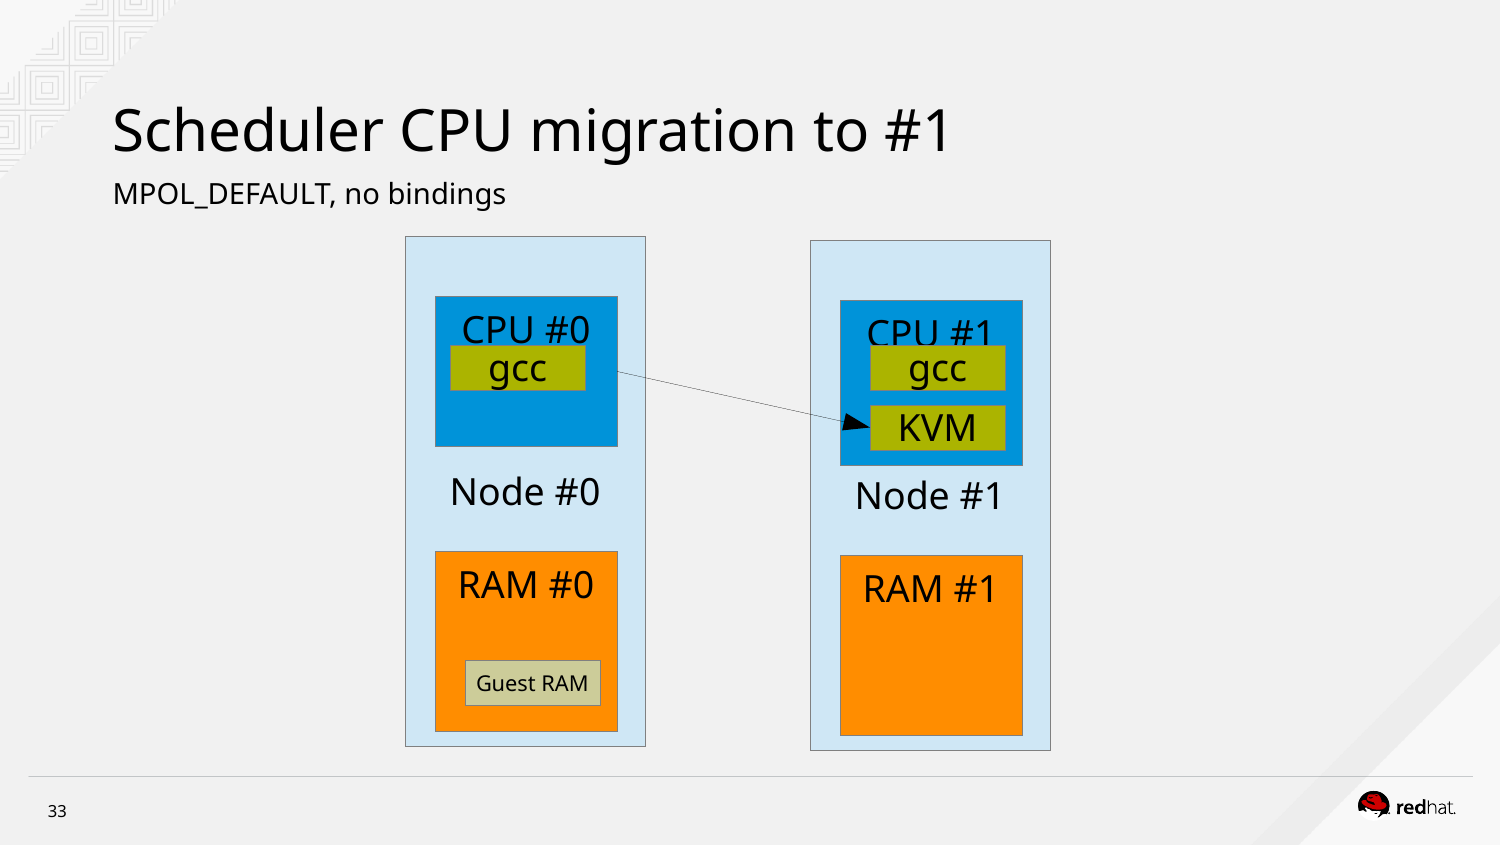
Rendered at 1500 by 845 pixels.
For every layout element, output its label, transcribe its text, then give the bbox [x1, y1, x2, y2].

picture [0, 0, 1500, 845]
text_box Node #1 [810, 240, 1051, 751]
text_box RAM #0 [435, 551, 618, 732]
text_box RAM #1 [840, 555, 1023, 736]
title Scheduler CPU migration to #1 [112, 0, 1388, 169]
text_box gcc [870, 345, 1006, 391]
text_box gcc [450, 345, 586, 391]
text_box CPU #1 [840, 300, 1023, 466]
text_box KVM [870, 405, 1006, 451]
text_box CPU #0 [435, 296, 618, 447]
subtitle MPOL_DEFAULT, no bindings [112, 173, 1388, 237]
text_box Node #0 [405, 237, 646, 747]
text_box Guest RAM [465, 660, 601, 706]
